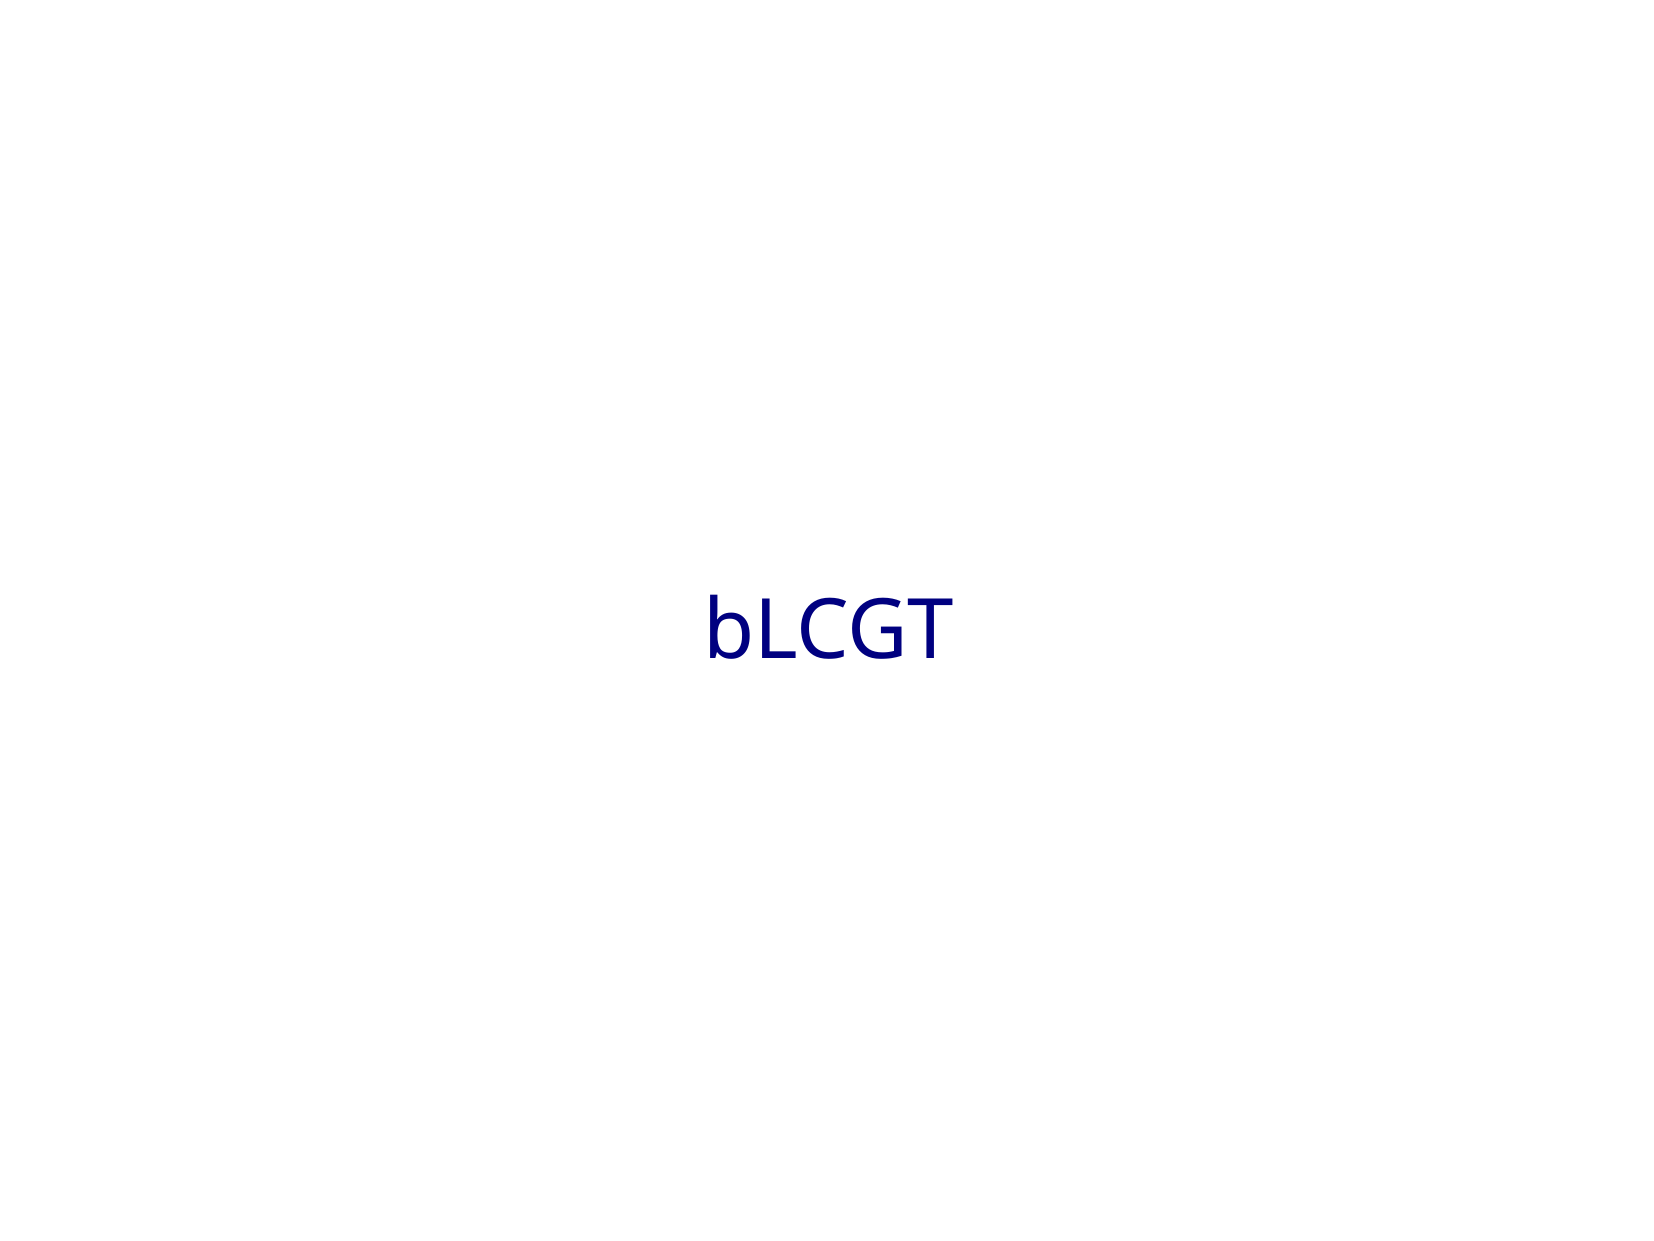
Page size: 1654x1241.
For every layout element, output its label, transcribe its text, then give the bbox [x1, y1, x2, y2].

text_box bLCGT [688, 562, 965, 678]
